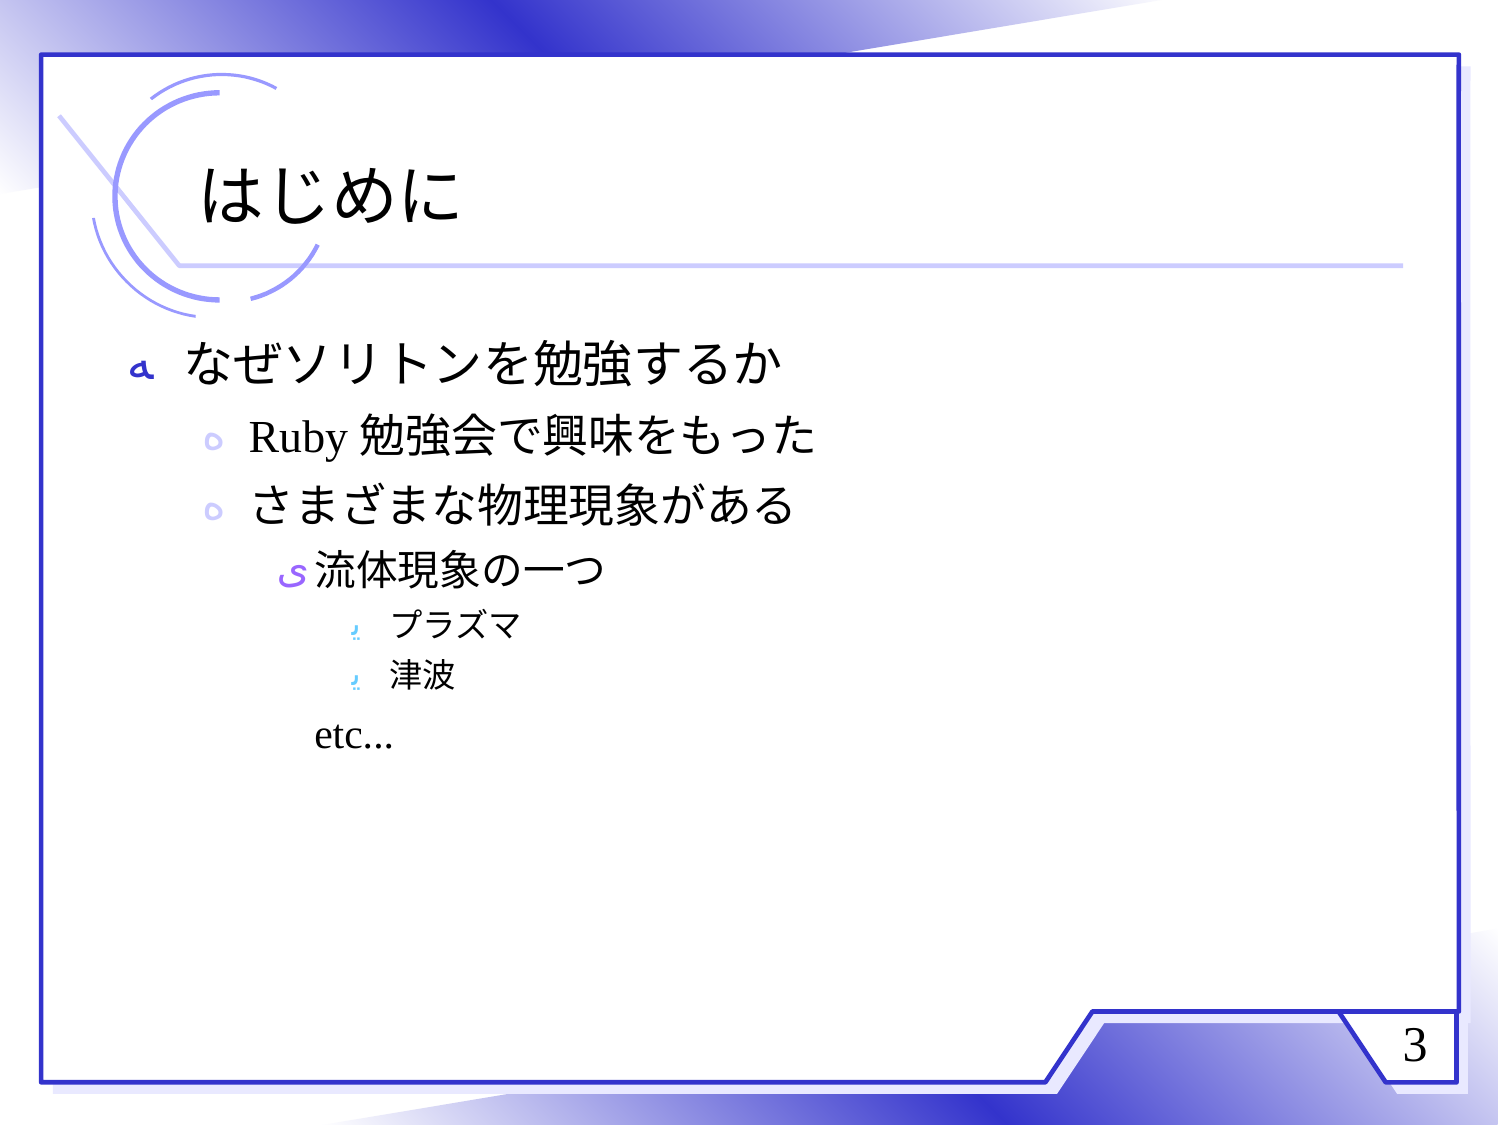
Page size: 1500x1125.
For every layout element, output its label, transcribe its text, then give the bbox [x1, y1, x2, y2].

list なぜソリトンを勉強するか Ruby 勉強会で興味をもった さまざまな物理現象がある 流体現象の一つ プラズマ 津波 etc... [112, 324, 1388, 836]
title はじめに [183, 85, 1388, 302]
